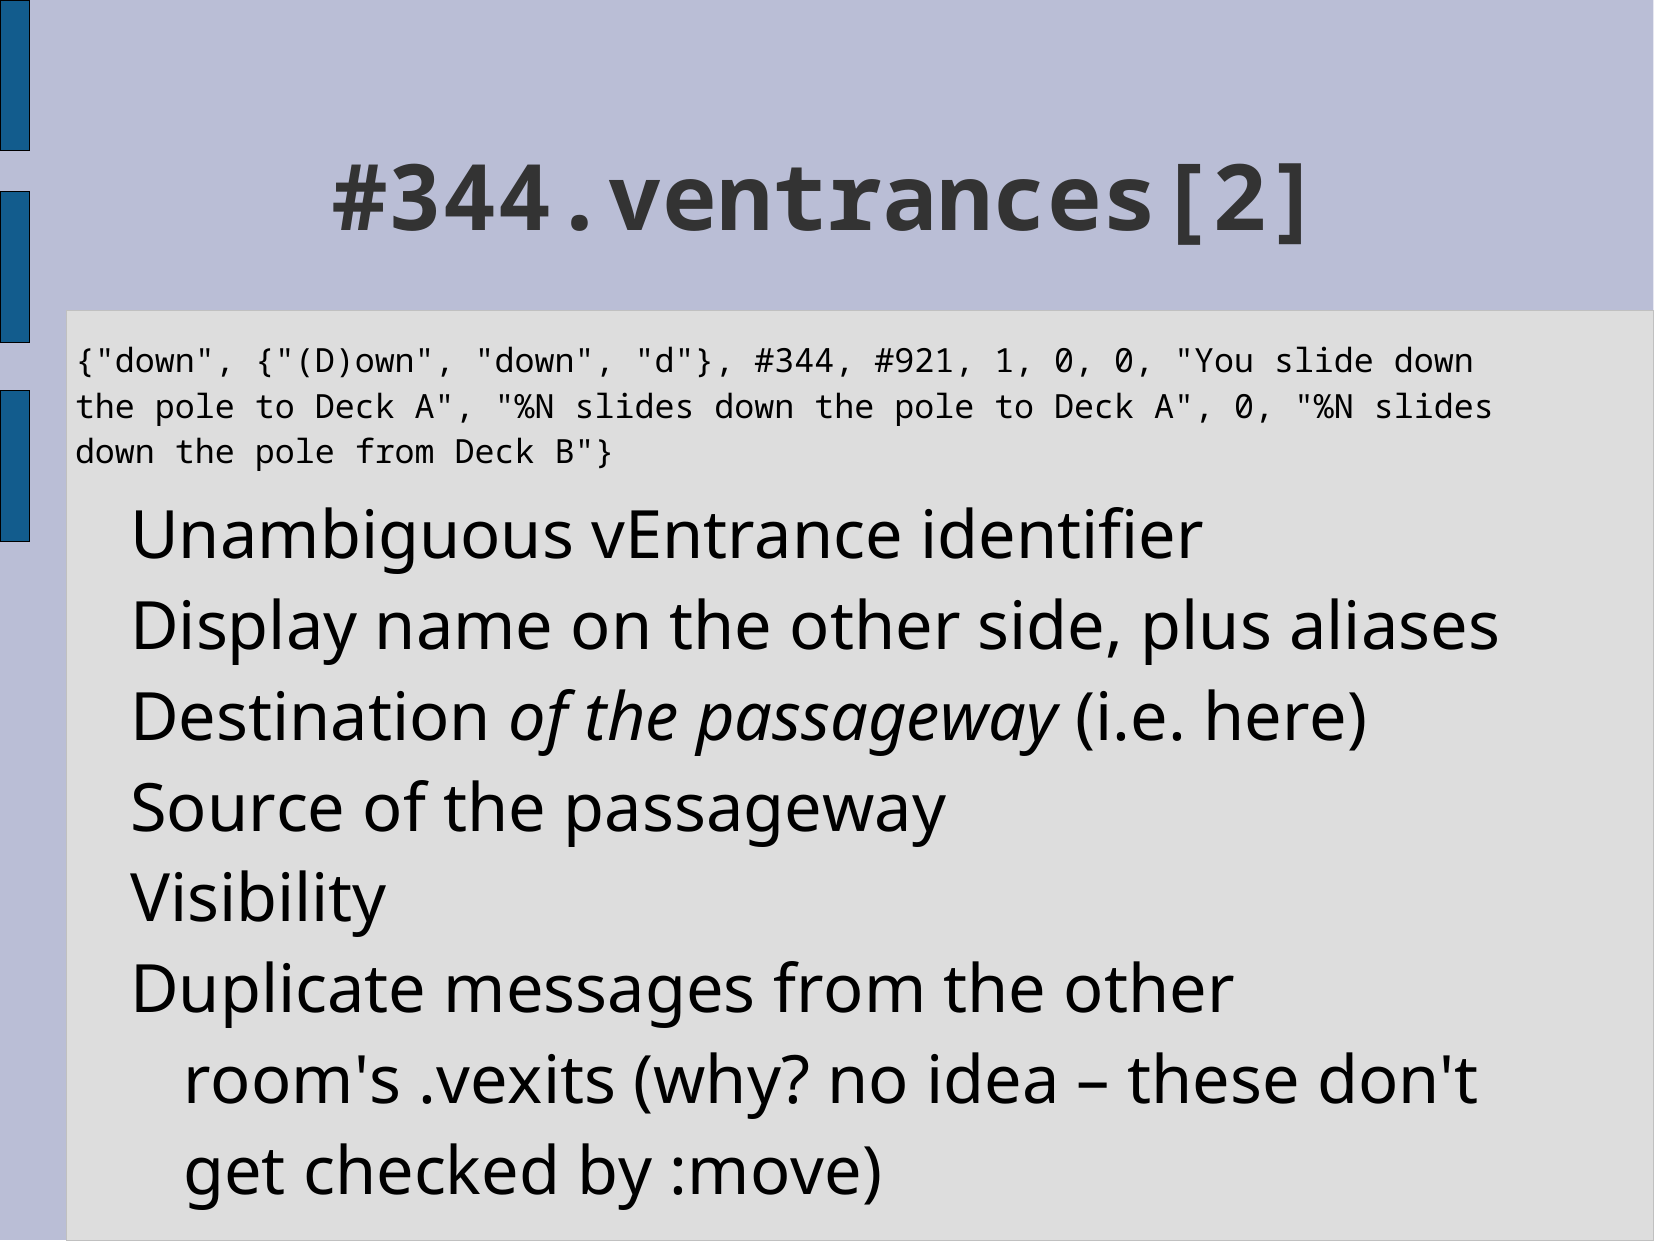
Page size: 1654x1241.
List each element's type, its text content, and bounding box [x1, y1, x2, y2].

text_box {"down", {"(D)own", "down", "d"}, #344, #921, 1, 0, 0, "You slide down the pole to Deck A", "%N slides down the pole to Deck A", 0, "%N slides down the pole from Deck B"} [75, 337, 1506, 713]
list Unambiguous vEntrance identifier Display name on the other side, plus aliases Destination of the passageway (i.e. here) Source of the passageway Visibility Duplicate messages from the other room's .vexits (why? no idea – these don't get checked by :move) [112, 487, 1535, 1177]
title #344.ventrances[2] [121, 91, 1534, 299]
